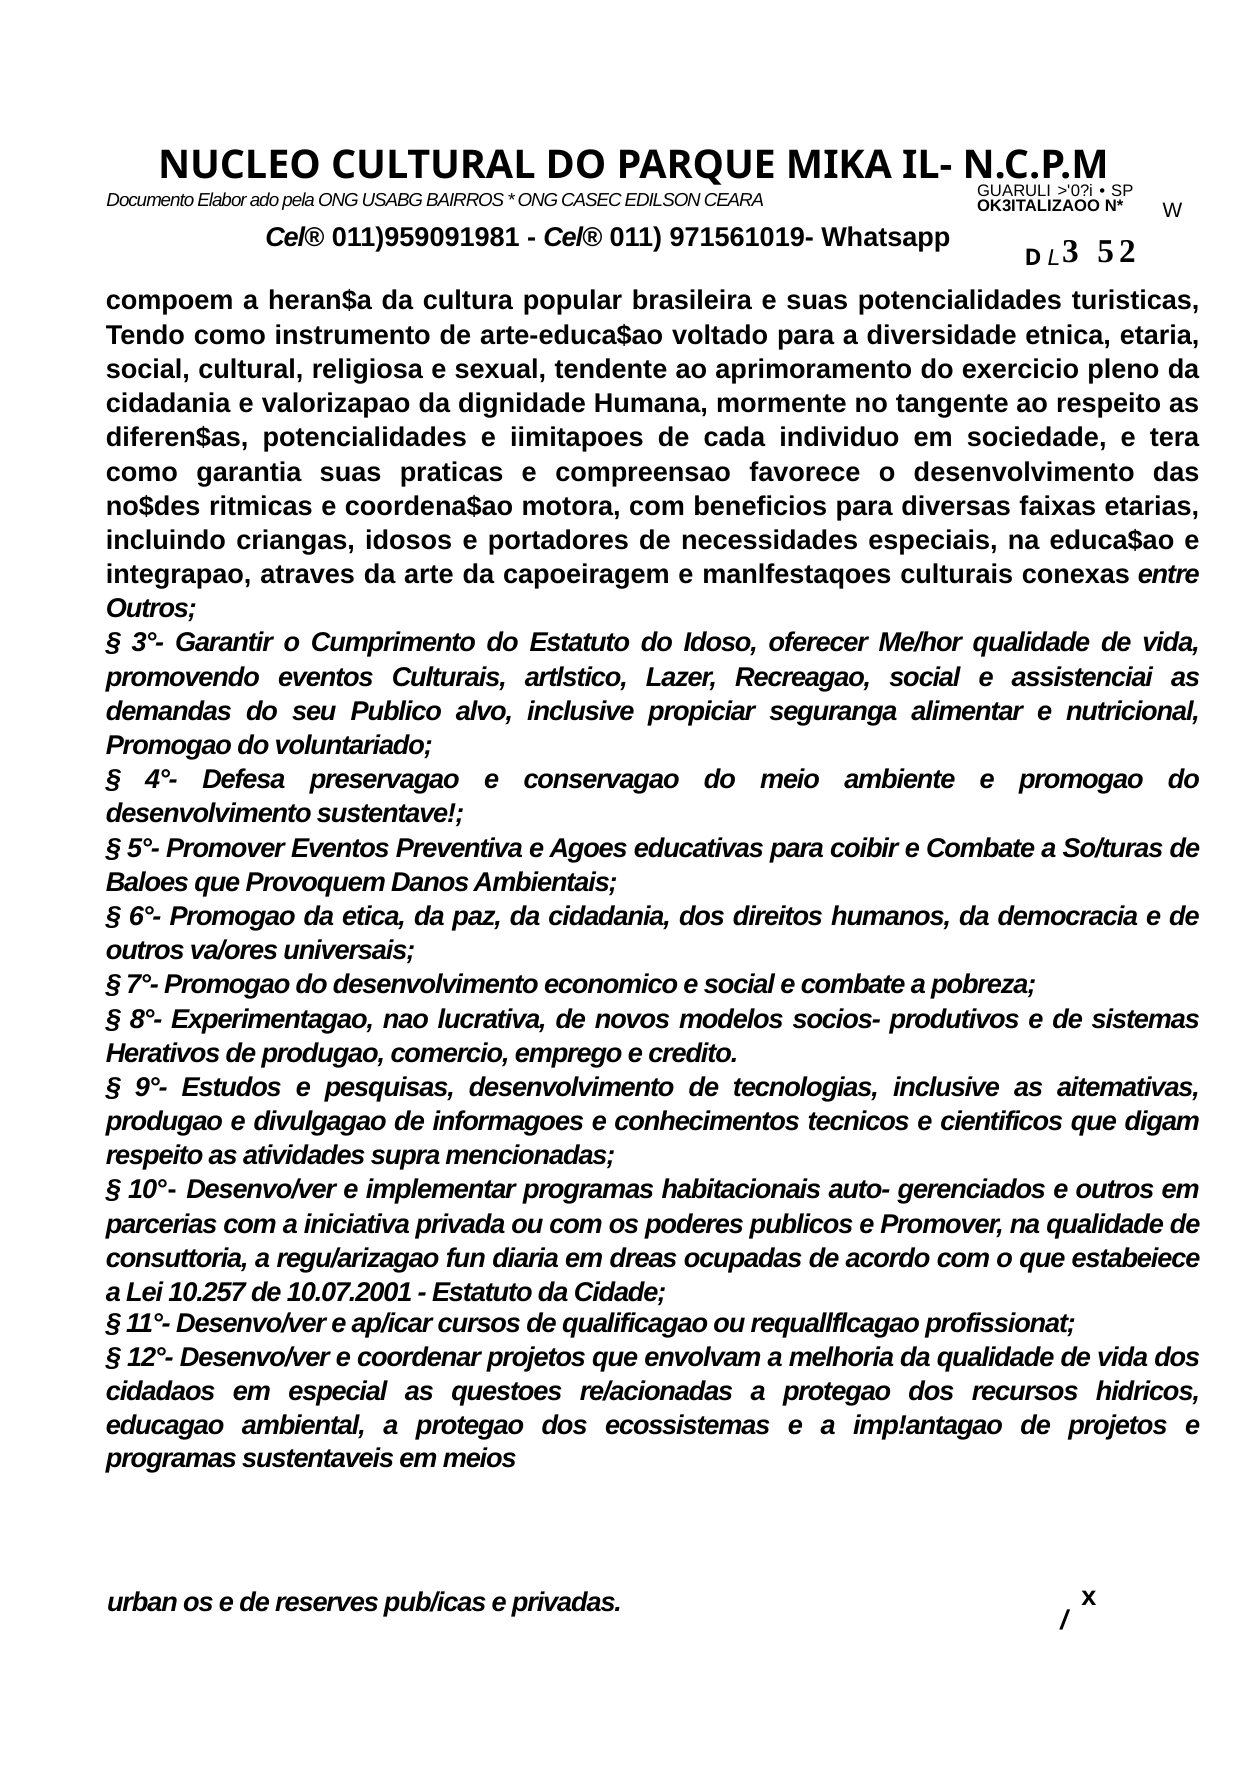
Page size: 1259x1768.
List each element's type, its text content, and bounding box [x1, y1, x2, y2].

text_box / [1060, 1602, 1092, 1632]
text_box 3 52 [1062, 229, 1128, 261]
text_box Cel® 011)959091981 - Cel® 011) 971561019- Whatsapp [265, 220, 1032, 250]
text_box Documento Elabor ado pela ONG USABG BAIRROS * ONG CASEC EDILSON CEARA [106, 188, 938, 215]
text_box D L [1024, 242, 1059, 261]
text_box NUCLEO CULTURAL DO PARQUE MIKA IL- N.C.P.M [158, 139, 1160, 184]
text_box GUARULI >'0?i • SP OK3ITALIZAOO N* [977, 184, 1144, 216]
text_box W [1163, 196, 1210, 273]
text_box compoem a heran$a da cultura popular brasileira e suas potencialidades turisticas, Tendo como instrumento de arte-educa$ao voltado para a diversidade etnica, etaria, social, cultural, religiosa e sexual, tendente ao aprimoramento do exercicio pleno da cidadania e valorizapao da dignidade Humana, mormente no tangente ao respeito as diferen$as, potencialidades e iimitapoes de cada individuo em sociedade, e tera como garantia suas praticas e compreensao favorece o desenvolvimento das no$des ritmicas e coordena$ao motora, com beneficios para diversas faixas etarias, incluindo criangas, idosos e portadores de necessidades especiais, na educa$ao e integrapao, atraves da arte da capoeiragem e manlfestaqoes culturais conexas entre Outros; § 3°- Garantir o Cumprimento do Estatuto do Idoso, oferecer Me/hor qualidade de vida, promovendo eventos Culturais, artlstico, Lazer, Recreagao, social e assistenciai as demandas do seu Publico alvo, inclusive propiciar seguranga alimentar e nutricional, Promogao do voluntariado; § 4°- Defesa preservagao e conservagao do meio ambiente e promogao do desenvolvimento sustentave!; § 5°- Promover Eventos Preventiva e Agoes educativas para coibir e Combate a So/turas de Baloes que Provoquem Danos Ambientais; § 6°- Promogao da etica, da paz, da cidadania, dos direitos humanos, da democracia e de outros va/ores universais; § 7°- Promogao do desenvolvimento economico e social e combate a pobreza; § 8°- Experimentagao, nao lucrativa, de novos modelos socios- produtivos e de sistemas Herativos de produgao, comercio, emprego e credito. § 9°- Estudos e pesquisas, desenvolvimento de tecnologias, inclusive as aitemativas, produgao e divulgagao de informagoes e conhecimentos tecnicos e cientificos que digam respeito as atividades supra mencionadas; § 10°- Desenvo/ver e implementar programas habitacionais auto- gerenciados e outros em parcerias com a iniciativa privada ou com os poderes publicos e Promover, na qualidade de consuttoria, a regu/arizagao fun diaria em dreas ocupadas de acordo com o que estabeiece a Lei 10.257 de 10.07.2001 - Estatuto da Cidade; § 11°- Desenvo/ver e ap/icar cursos de qualificagao ou requallflcagao profissionat; § 12°- Desenvo/ver e coordenar projetos que envolvam a melhoria da qualidade de vida dos cidadaos em especial as questoes re/acionadas a protegao dos recursos hidricos, educagao ambiental, a protegao dos ecossistemas e a imp!antagao de projetos e programas sustentaveis em meios [106, 281, 1199, 1581]
text_box x [1081, 1579, 1183, 1607]
text_box D L [1030, 251, 1036, 261]
text_box urban os e de reserves pub/icas e privadas. [107, 1585, 687, 1614]
